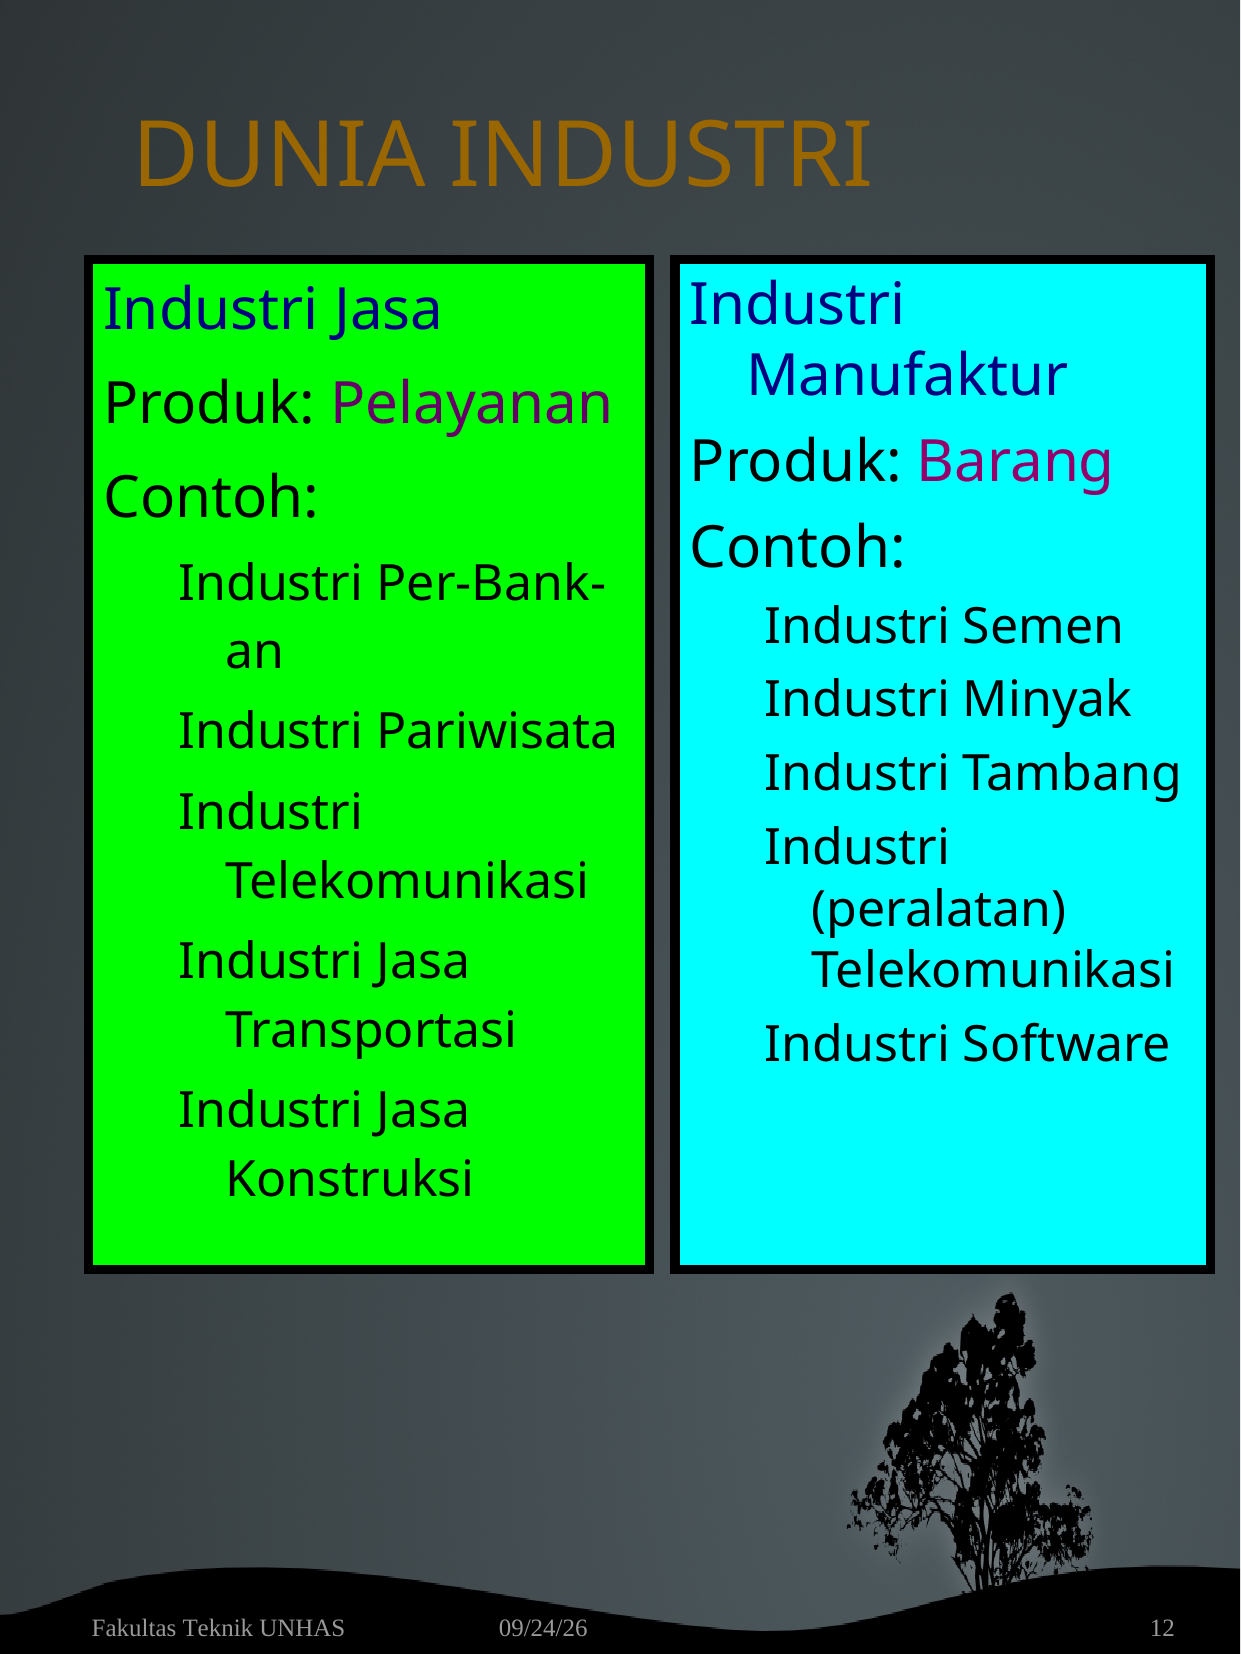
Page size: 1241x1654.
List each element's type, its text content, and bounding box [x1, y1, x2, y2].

text_box Industri Manufaktur Produk: Barang Contoh: Industri Semen Industri Minyak Industri Tambang Industri (peralatan) Telekomunikasi Industri Software [675, 259, 1211, 1270]
text_box Industri Jasa Produk: Pelayanan Contoh: Industri Per-Bank-an Industri Pariwisata Industri Telekomunikasi Industri Jasa Transportasi Industri Jasa Konstruksi [88, 259, 650, 1270]
text_box DUNIA INDUSTRI [118, 29, 1211, 222]
picture [0, 0, 1241, 1654]
